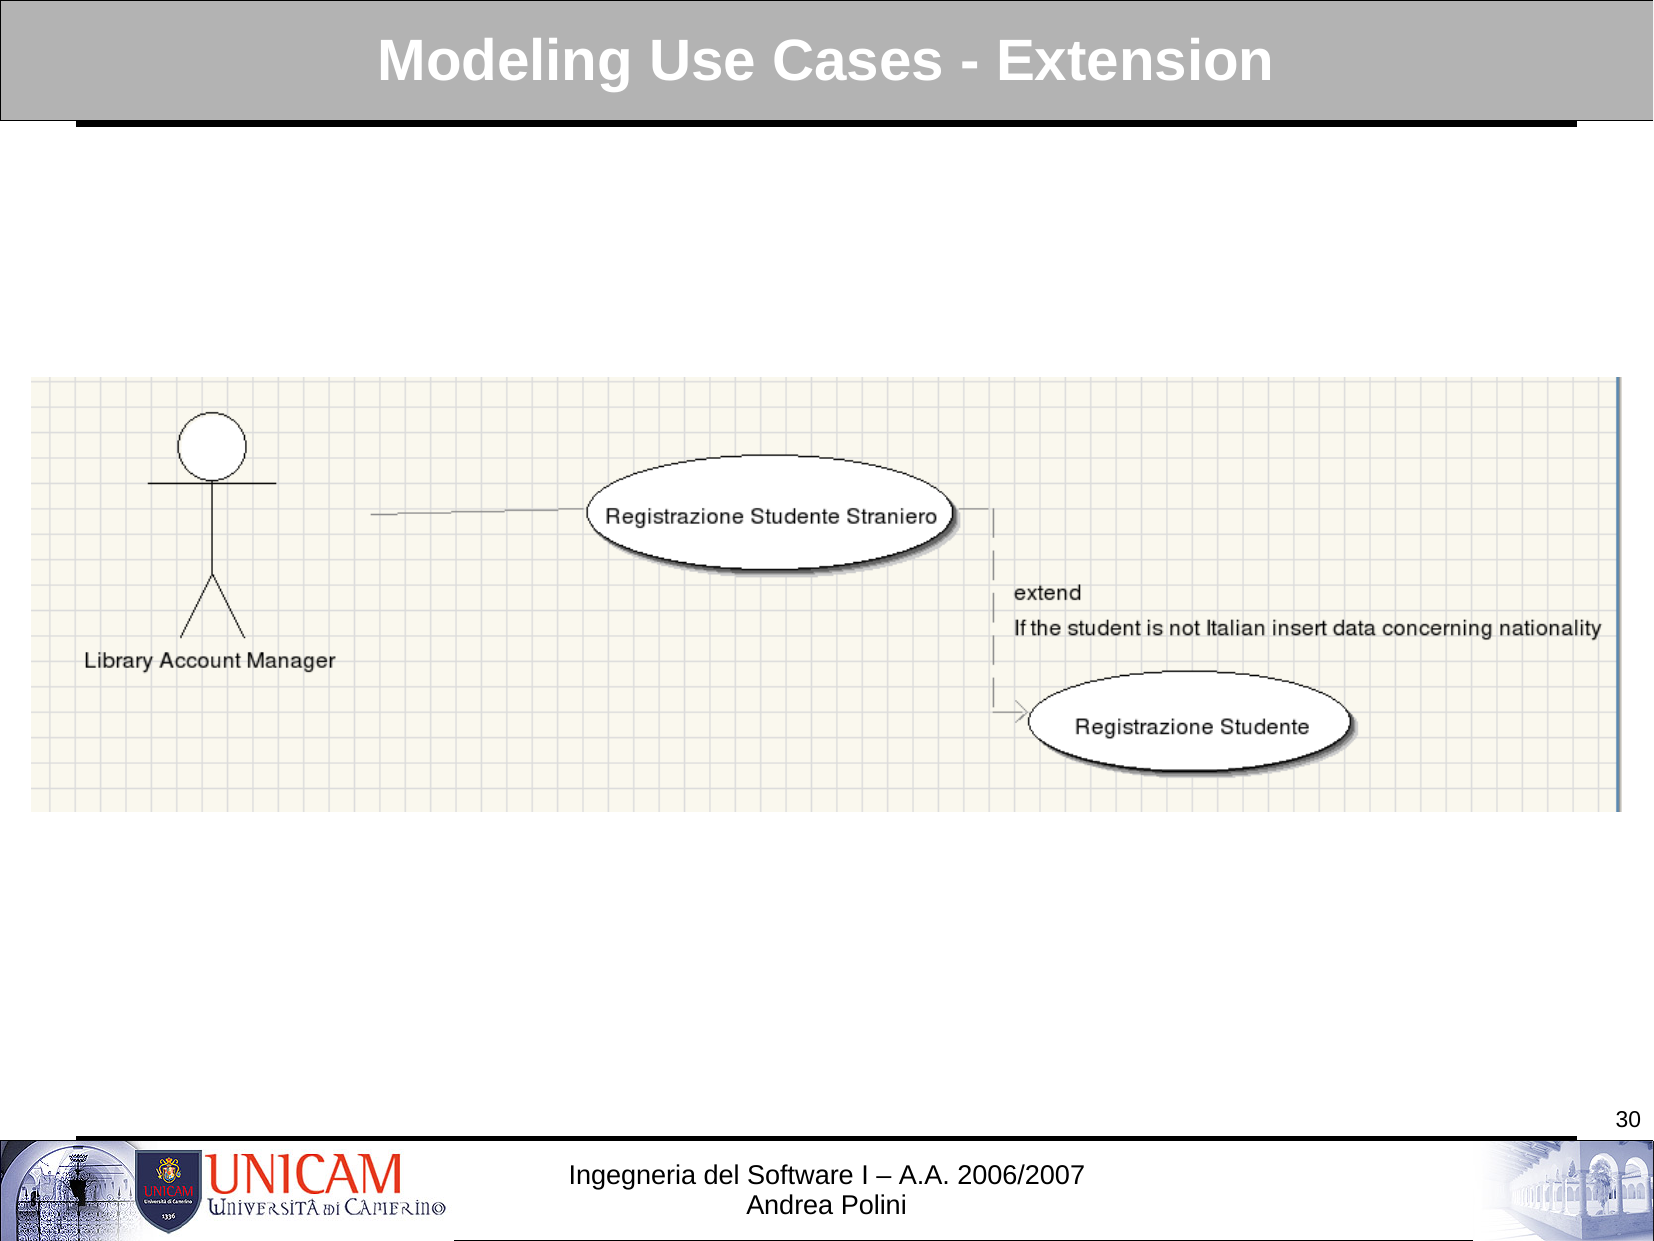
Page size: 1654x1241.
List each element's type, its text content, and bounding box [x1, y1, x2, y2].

picture [0, 1141, 454, 1241]
picture [31, 377, 1622, 812]
title Modeling Use Cases - Extension [0, 0, 1653, 121]
picture [1473, 1141, 1654, 1241]
